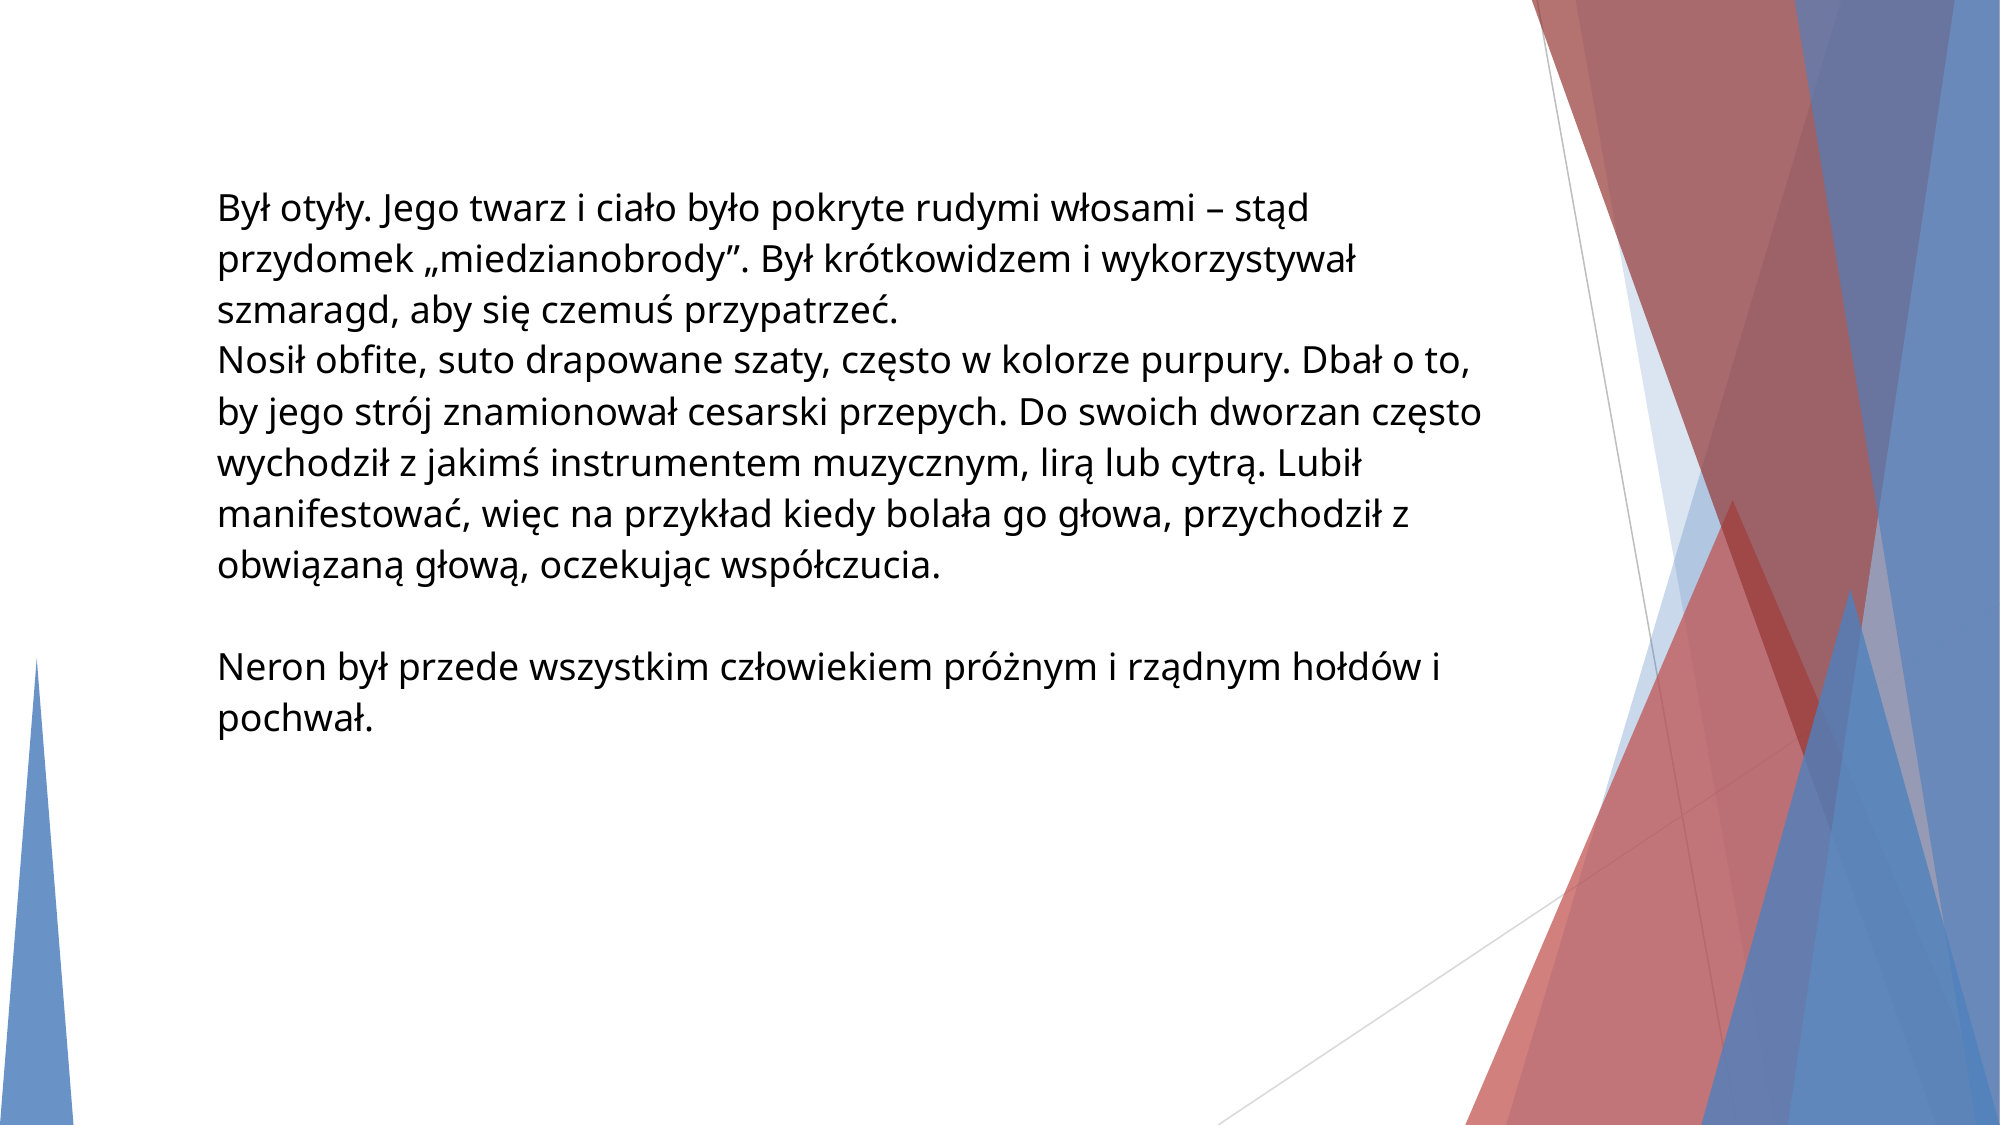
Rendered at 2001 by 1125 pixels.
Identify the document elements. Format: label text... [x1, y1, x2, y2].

text_box Był otyły. Jego twarz i ciało było pokryte rudymi włosami – stąd przydomek „miedzianobrody”. Był krótkowidzem i wykorzystywał szmaragd, aby się czemuś przypatrzeć. Nosił obfite, suto drapowane szaty, często w kolorze purpury. Dbał o to, by jego strój znamionował cesarski przepych. Do swoich dworzan często wychodził z jakimś instrumentem muzycznym, lirą lub cytrą. Lubił manifestować, więc na przykład kiedy bolała go głowa, przychodził z obwiązaną głową, oczekując współczucia. Neron był przede wszystkim człowiekiem próżnym i rządnym hołdów i pochwał. [202, 173, 1500, 852]
